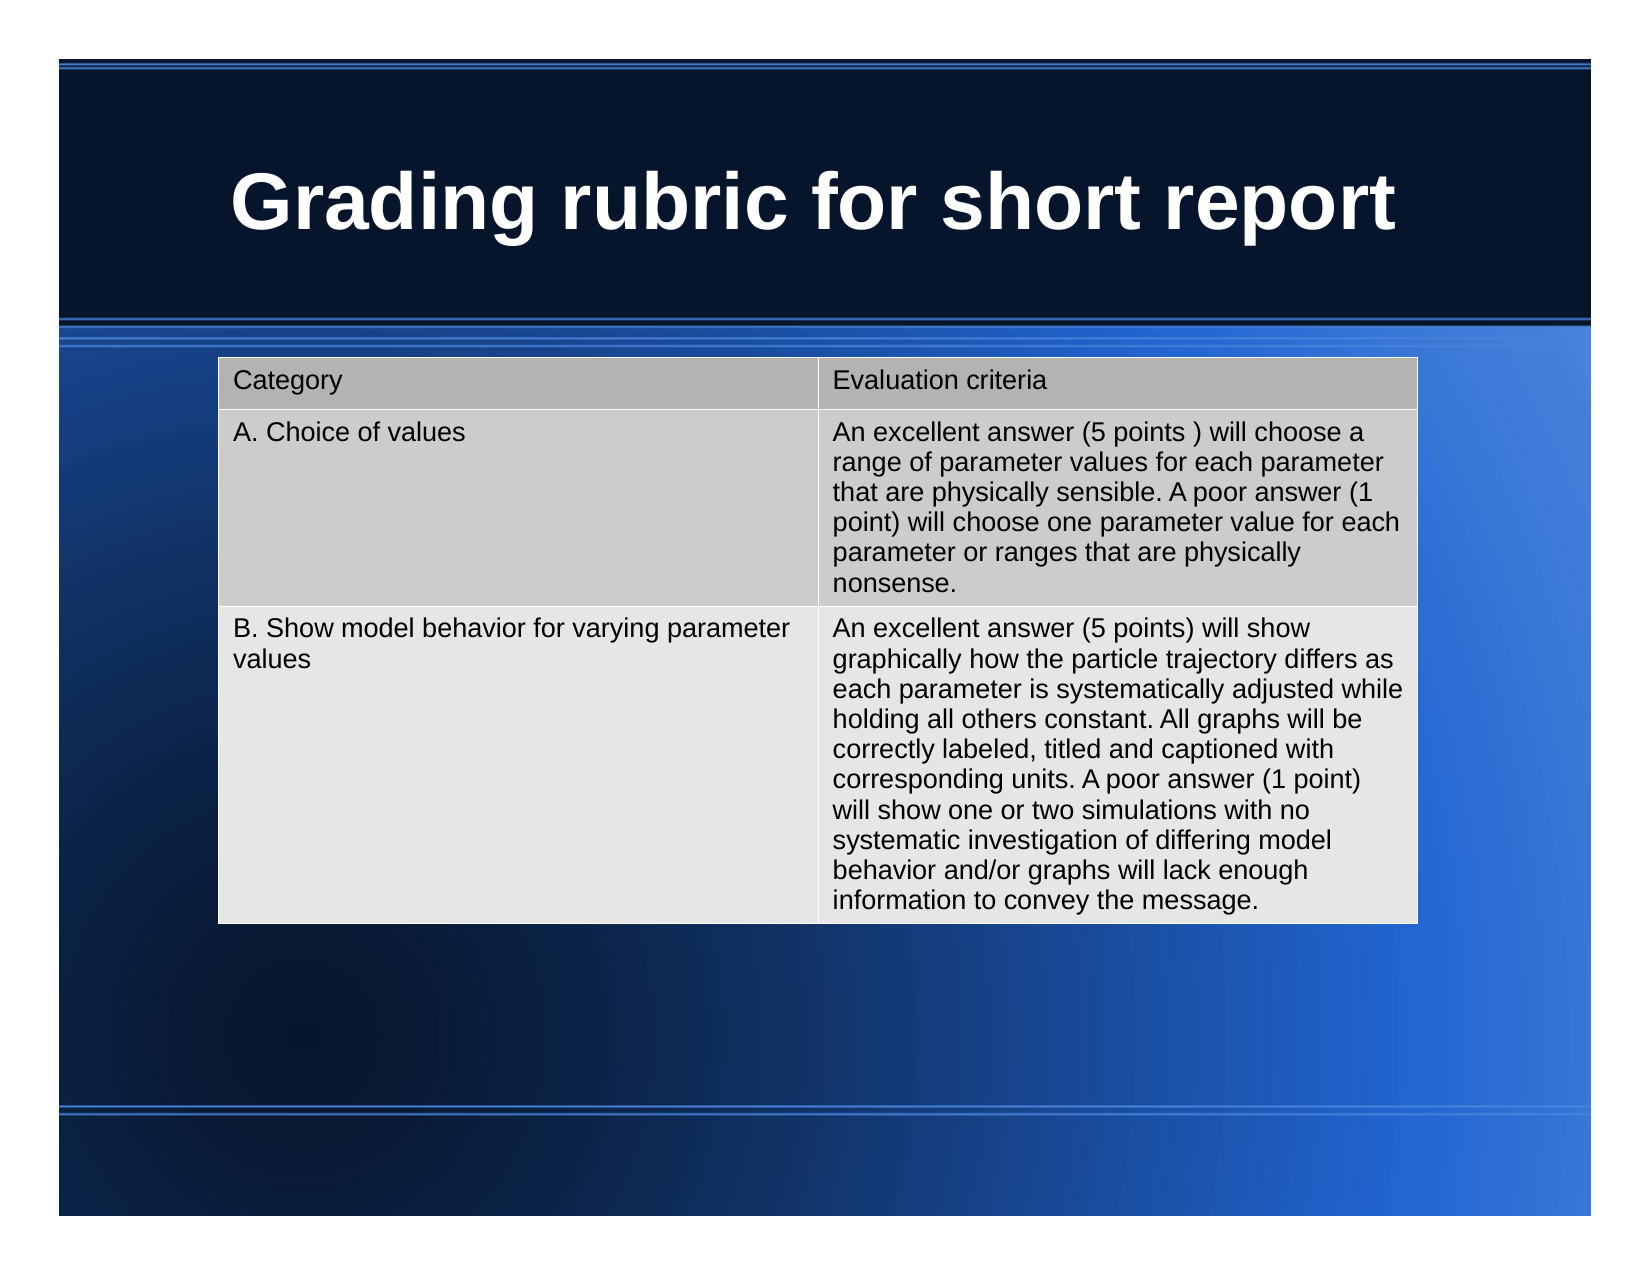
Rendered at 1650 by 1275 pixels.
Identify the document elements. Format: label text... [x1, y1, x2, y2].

table_cell B. Show model behavior for varying parameter values [219, 607, 818, 923]
table_header Category [219, 358, 818, 409]
table_header Evaluation criteria [819, 358, 1417, 409]
table_cell An excellent answer (5 points) will show graphically how the particle trajectory differs as each parameter is systematically adjusted while holding all others constant. All graphs will be correctly labeled, titled and captioned with corresponding units. A poor answer (1 point) will show one or two simulations with no systematic investigation of differing model behavior and/or graphs will lack enough information to convey the message. [819, 607, 1417, 923]
table_cell An excellent answer (5 points ) will choose a range of parameter values for each parameter that are physically sensible. A poor answer (1 point) will choose one parameter value for each parameter or ranges that are physically nonsense. [819, 410, 1417, 606]
title Grading rubric for short report [135, 105, 1515, 299]
table_cell A. Choice of values [219, 410, 818, 606]
picture [59, 59, 1591, 1216]
